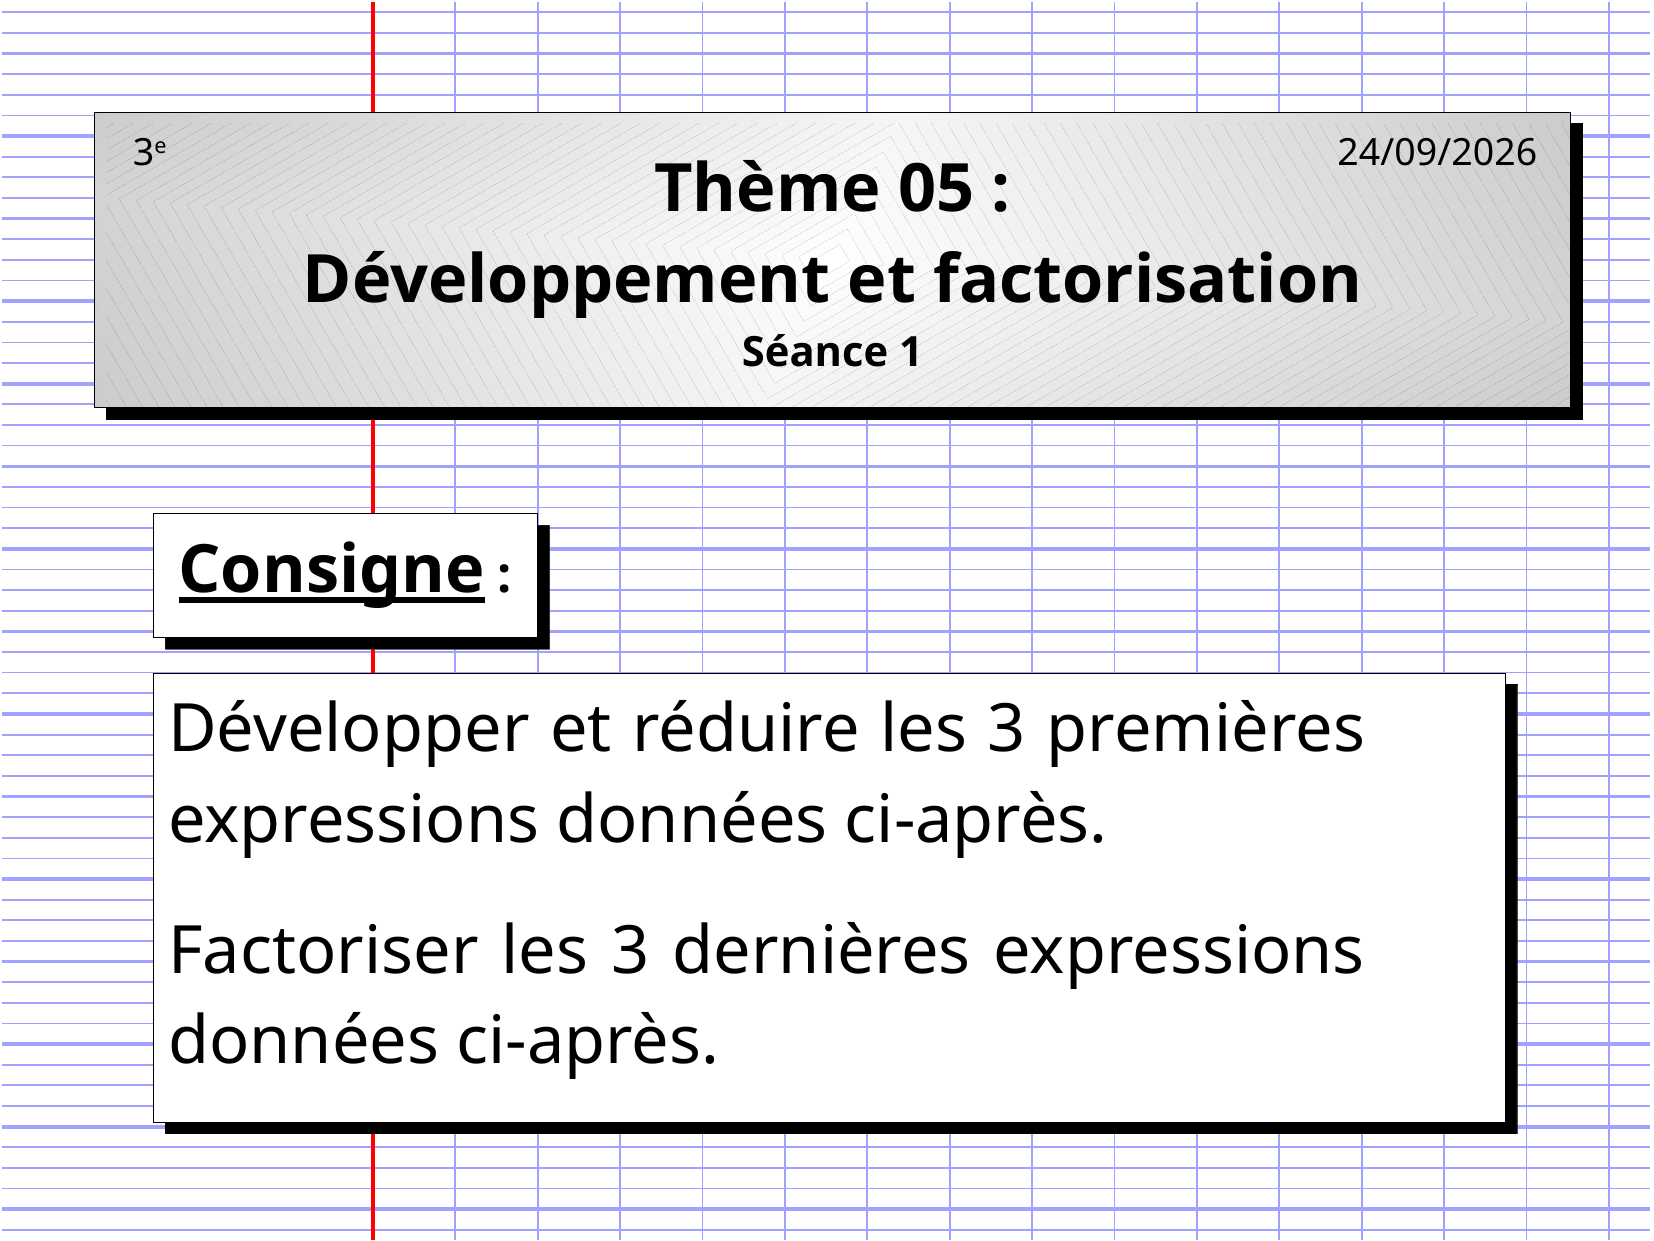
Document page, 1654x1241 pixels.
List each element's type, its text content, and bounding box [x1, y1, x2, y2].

text_box 3e [118, 118, 207, 186]
text_box Développer et réduire les 3 premières expressions données ci-après. Factoriser les 3 dernières expressions données ci-après. [153, 673, 1506, 1123]
text_box Thème 05 : Développement et factorisation Séance 1 [94, 112, 1571, 408]
text_box Consigne : [153, 513, 538, 638]
picture [0, 0, 1654, 1241]
text_box 09/12/2012 [1322, 118, 1560, 186]
